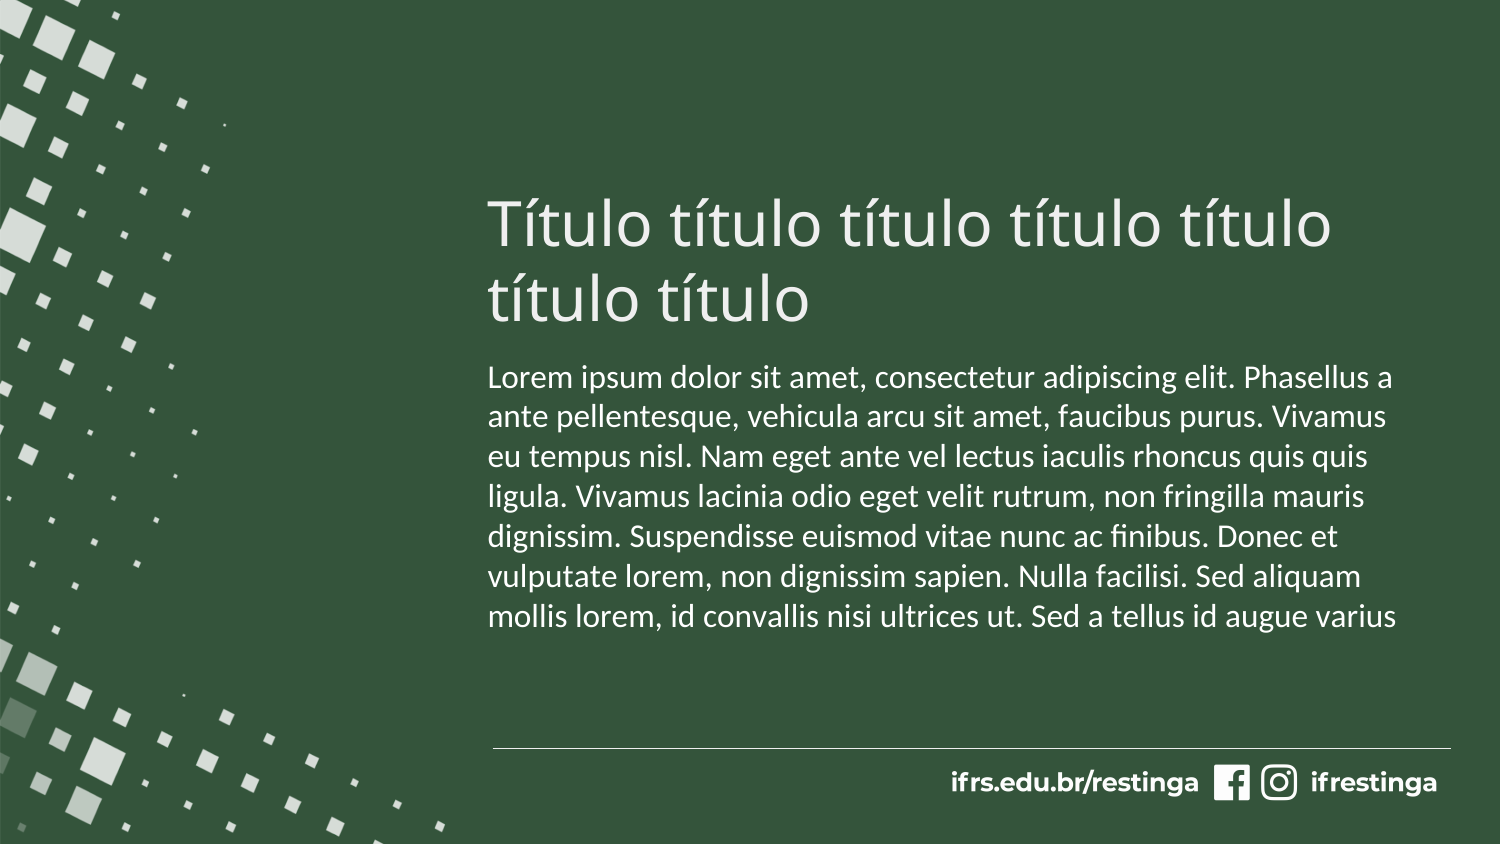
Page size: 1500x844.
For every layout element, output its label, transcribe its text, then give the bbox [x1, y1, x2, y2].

text_box Título título título título título título título Lorem ipsum dolor sit amet, consectetur adipiscing elit. Phasellus a ante pellentesque, vehicula arcu sit amet, faucibus purus. Vivamus eu tempus nisl. Nam eget ante vel lectus iaculis rhoncus quis quis ligula. Vivamus lacinia odio eget velit rutrum, non fringilla mauris dignissim. Suspendisse euismod vitae nunc ac finibus. Donec et vulputate lorem, non dignissim sapien. Nulla facilisi. Sed aliquam mollis lorem, id convallis nisi ultrices ut. Sed a tellus id augue varius [472, 169, 1433, 497]
picture [0, 0, 1500, 844]
